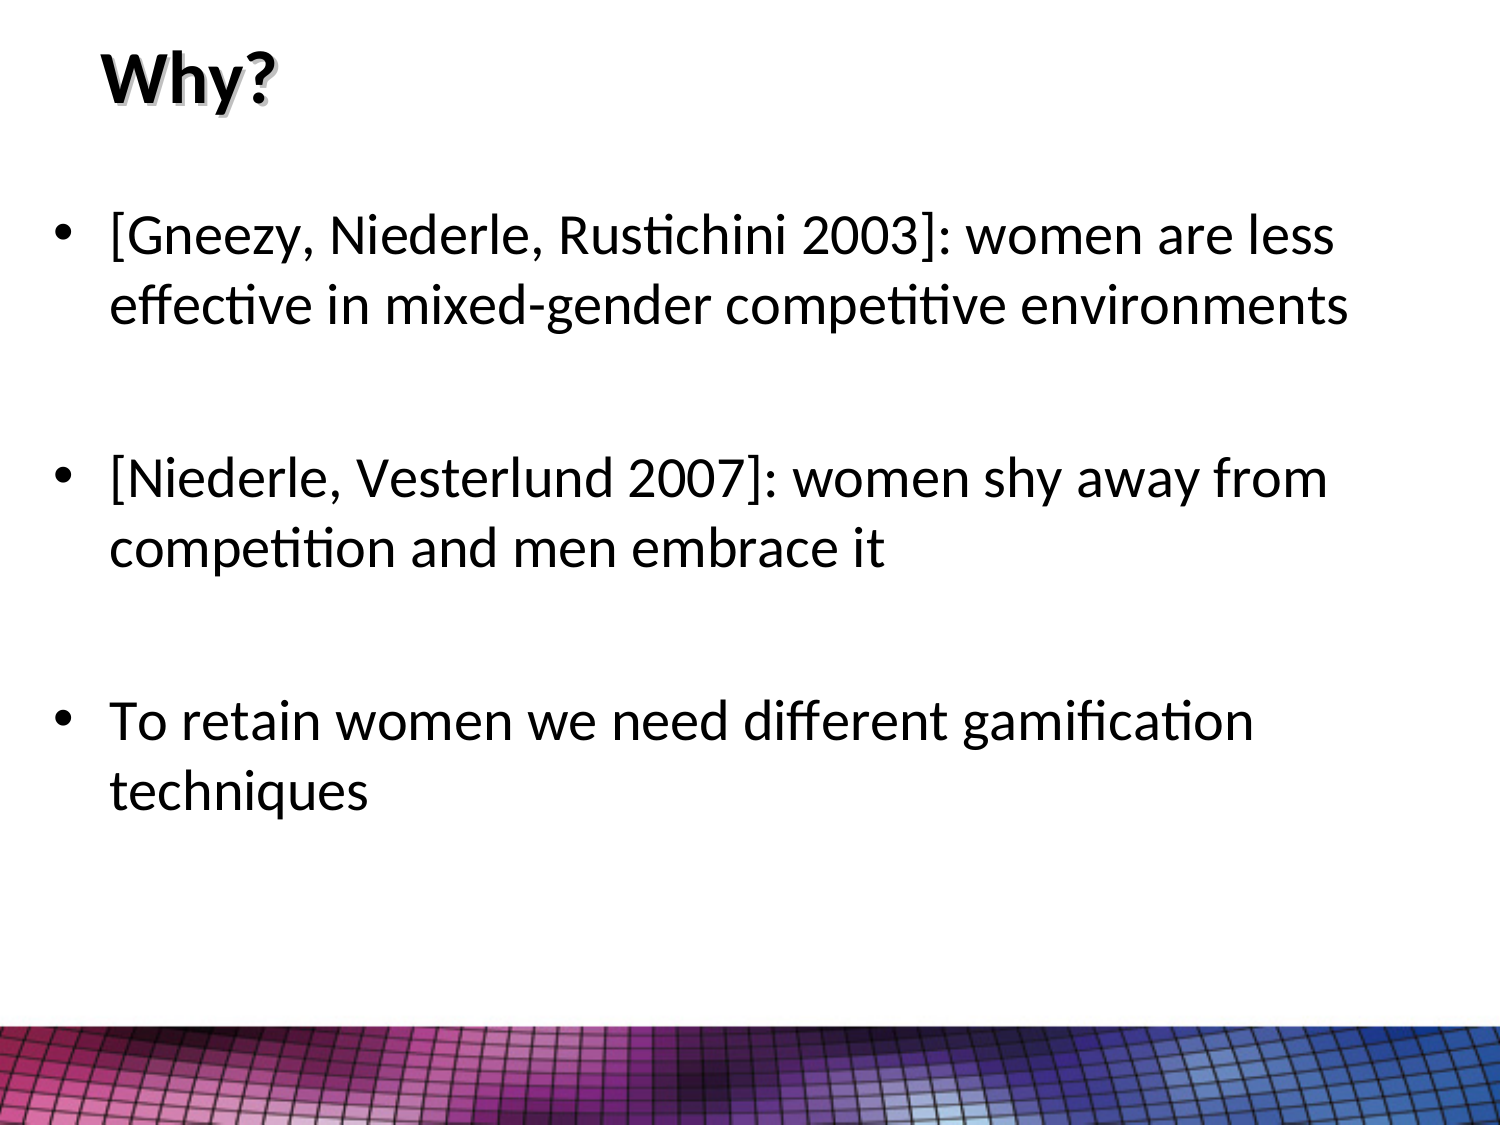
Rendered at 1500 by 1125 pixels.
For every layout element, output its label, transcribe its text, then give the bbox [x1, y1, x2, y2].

title Why? [100, 0, 1417, 147]
list [Gneezy, Niederle, Rustichini 2003]: women are less effective in mixed-gender competitive environments [Niederle, Vesterlund 2007]: women shy away from competition and men embrace it To retain women we need different gamification techniques [53, 196, 1424, 942]
picture [0, 0, 1500, 1125]
